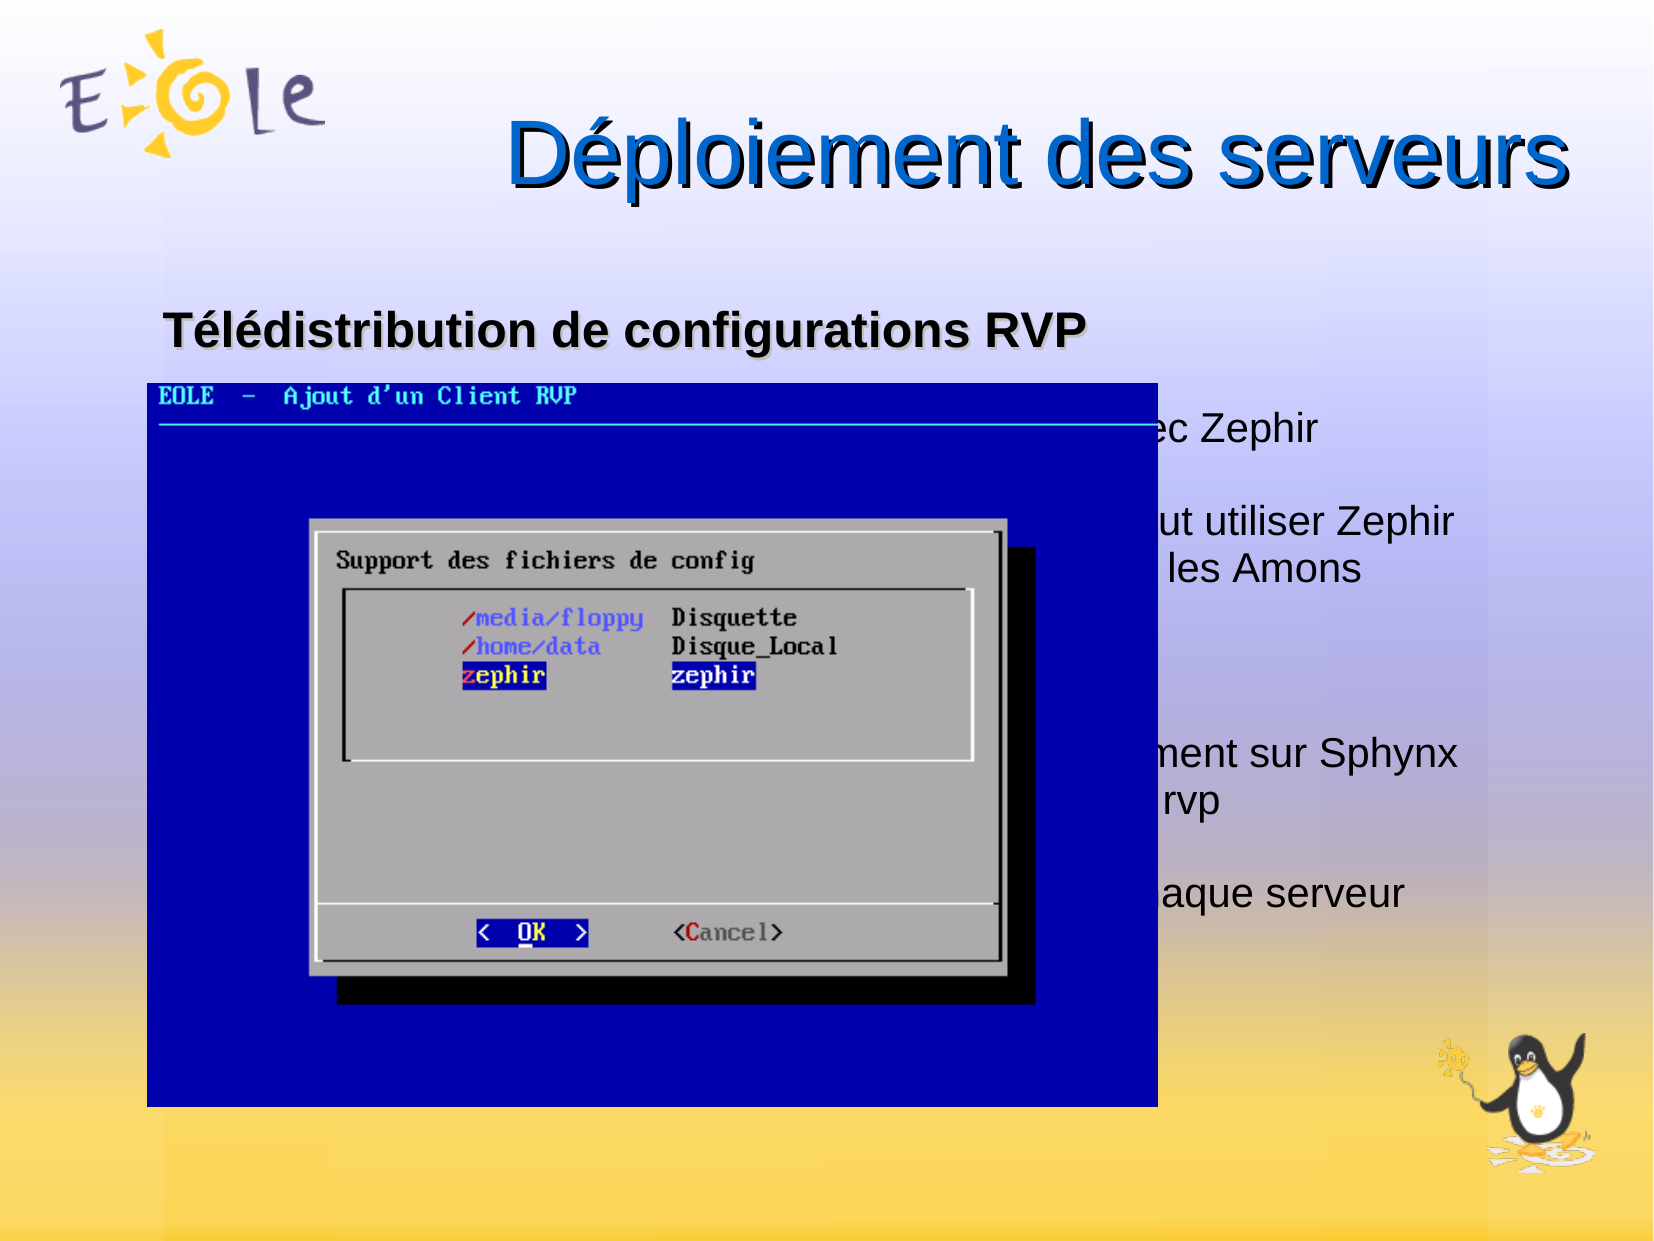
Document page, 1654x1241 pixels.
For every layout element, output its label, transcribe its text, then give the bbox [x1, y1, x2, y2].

picture [0, 0, 1654, 1241]
title Déploiement des serveurs [82, 49, 1571, 257]
text_box Télédistribution de configurations RVP Les outils de Sphynx sont prévus pour fonctionner avec Zephir Une fois un serveur Sphynx enregistré sur amon, il peut utiliser Zephir pour aider à la génération des configuration vpn (pour les Amons connus de Zephir) Intérêt : - La configuration d'Amon est récupérée automatiquement sur Sphynx - Plus de disquettes pour transférer les configurations rvp - Risque d'erreur réduit (adresses réseau d'Amon) - Possibilité de suivre le déploiement d'Agriates sur chaque serveur Sphynx [147, 295, 1506, 971]
